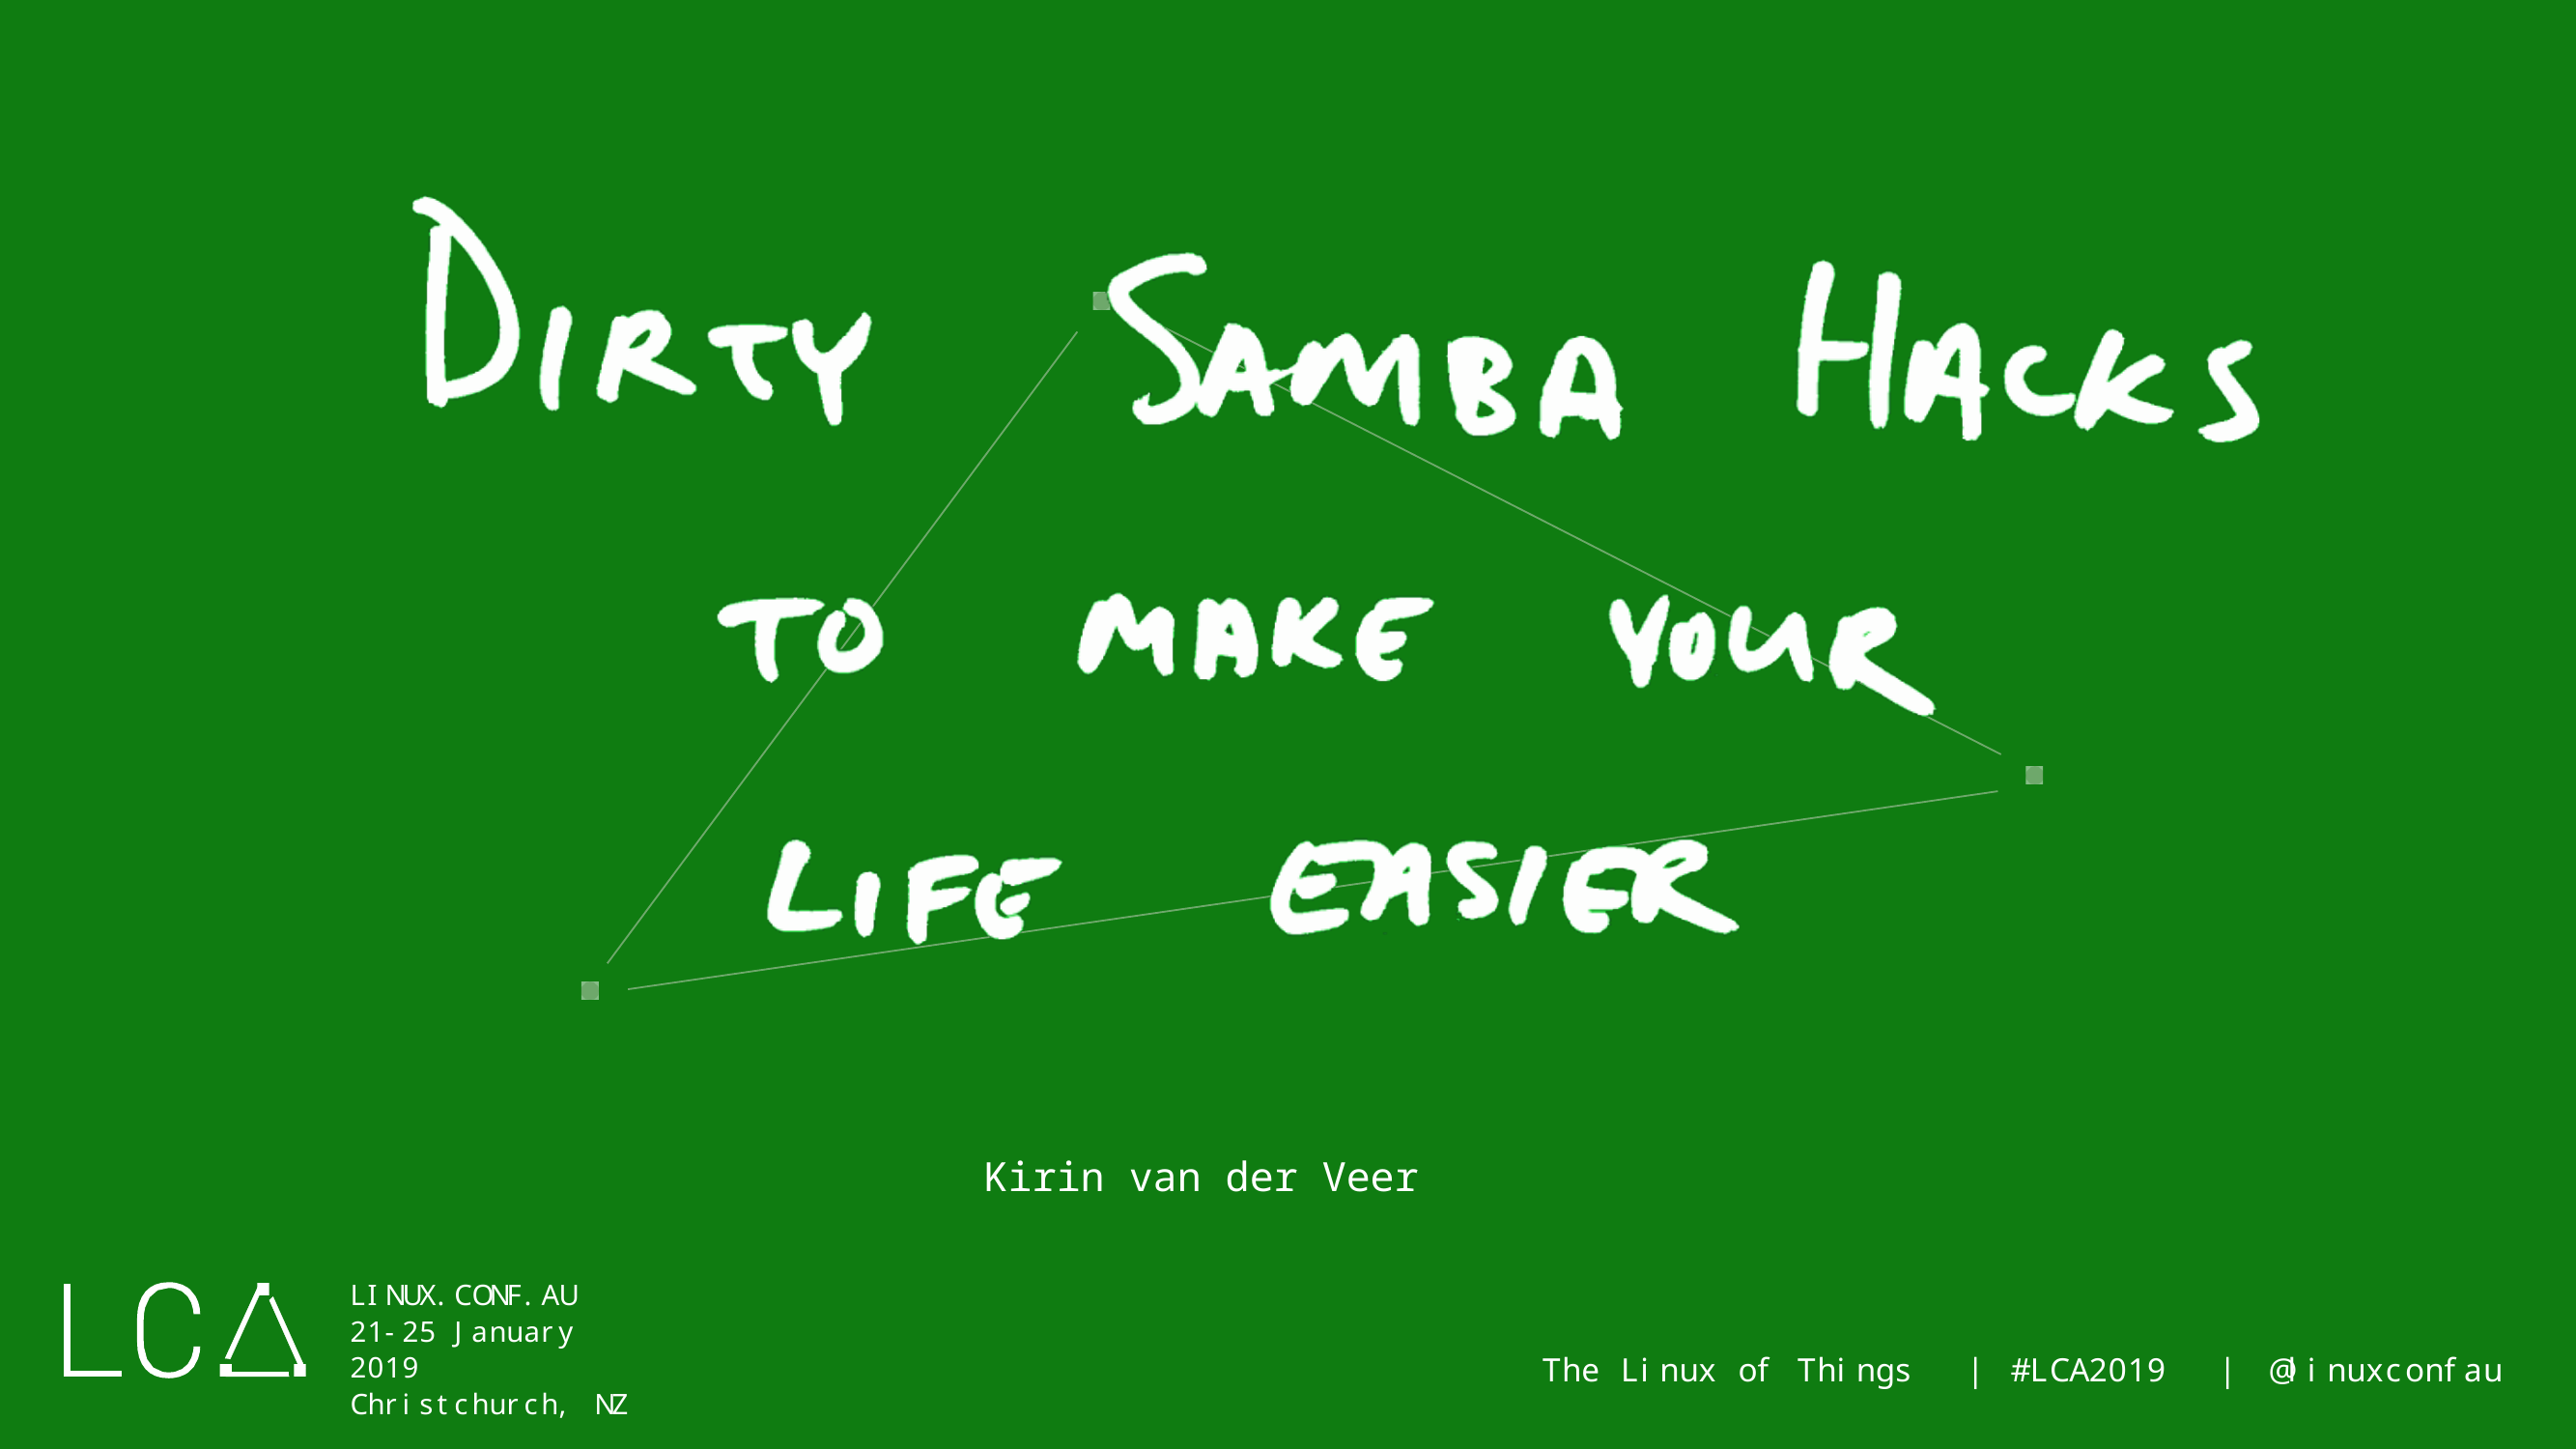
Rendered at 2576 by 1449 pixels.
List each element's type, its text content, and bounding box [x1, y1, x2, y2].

text_box Kirin van der Veer [969, 1141, 1963, 1215]
picture [0, 0, 2576, 1449]
